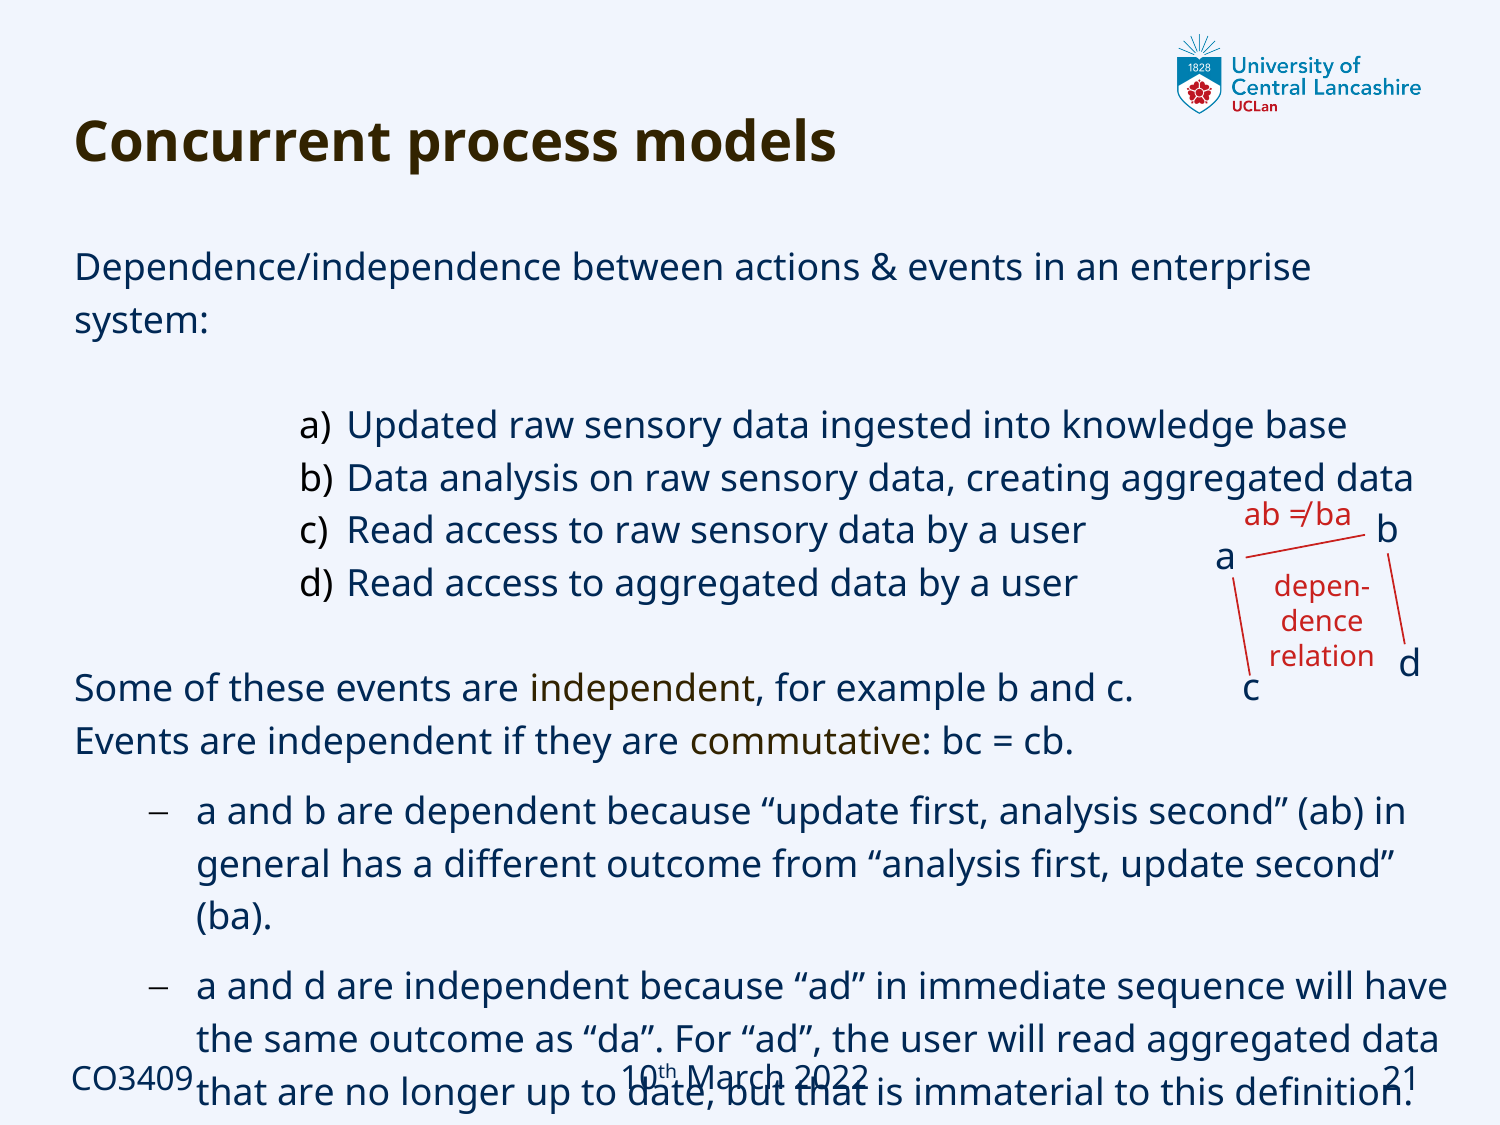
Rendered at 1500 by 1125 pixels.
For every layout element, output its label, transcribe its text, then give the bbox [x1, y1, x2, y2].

text_box c [1227, 681, 1282, 716]
text_box d [1383, 631, 1438, 692]
text_box b [1360, 497, 1415, 558]
picture [1177, 34, 1421, 93]
text_box depen- dence relation [1215, 560, 1430, 681]
text_box Dependence/independence between actions & events in an enterprise system: Updated raw sensory data ingested into knowledge base Data analysis on raw sensory data, creating aggregated data Read access to raw sensory data by a user Read access to aggregated data by a user Some of these events are independent, for example b and c. Events are independent if they are commutative: bc = cb. a and b are dependent because “update first, analysis second” (ab) in general has a different outcome from “analysis first, update second” (ba). a and d are independent because “ad” in immediate sequence will have the same outcome as “da”. For “ad”, the user will read aggregated data that are no longer up to date, but that is immaterial to this definition. [59, 228, 1472, 1015]
title Concurrent process models [58, 93, 1475, 186]
text_box a [1200, 524, 1255, 585]
text_box ab ≠ ba [1229, 486, 1410, 547]
